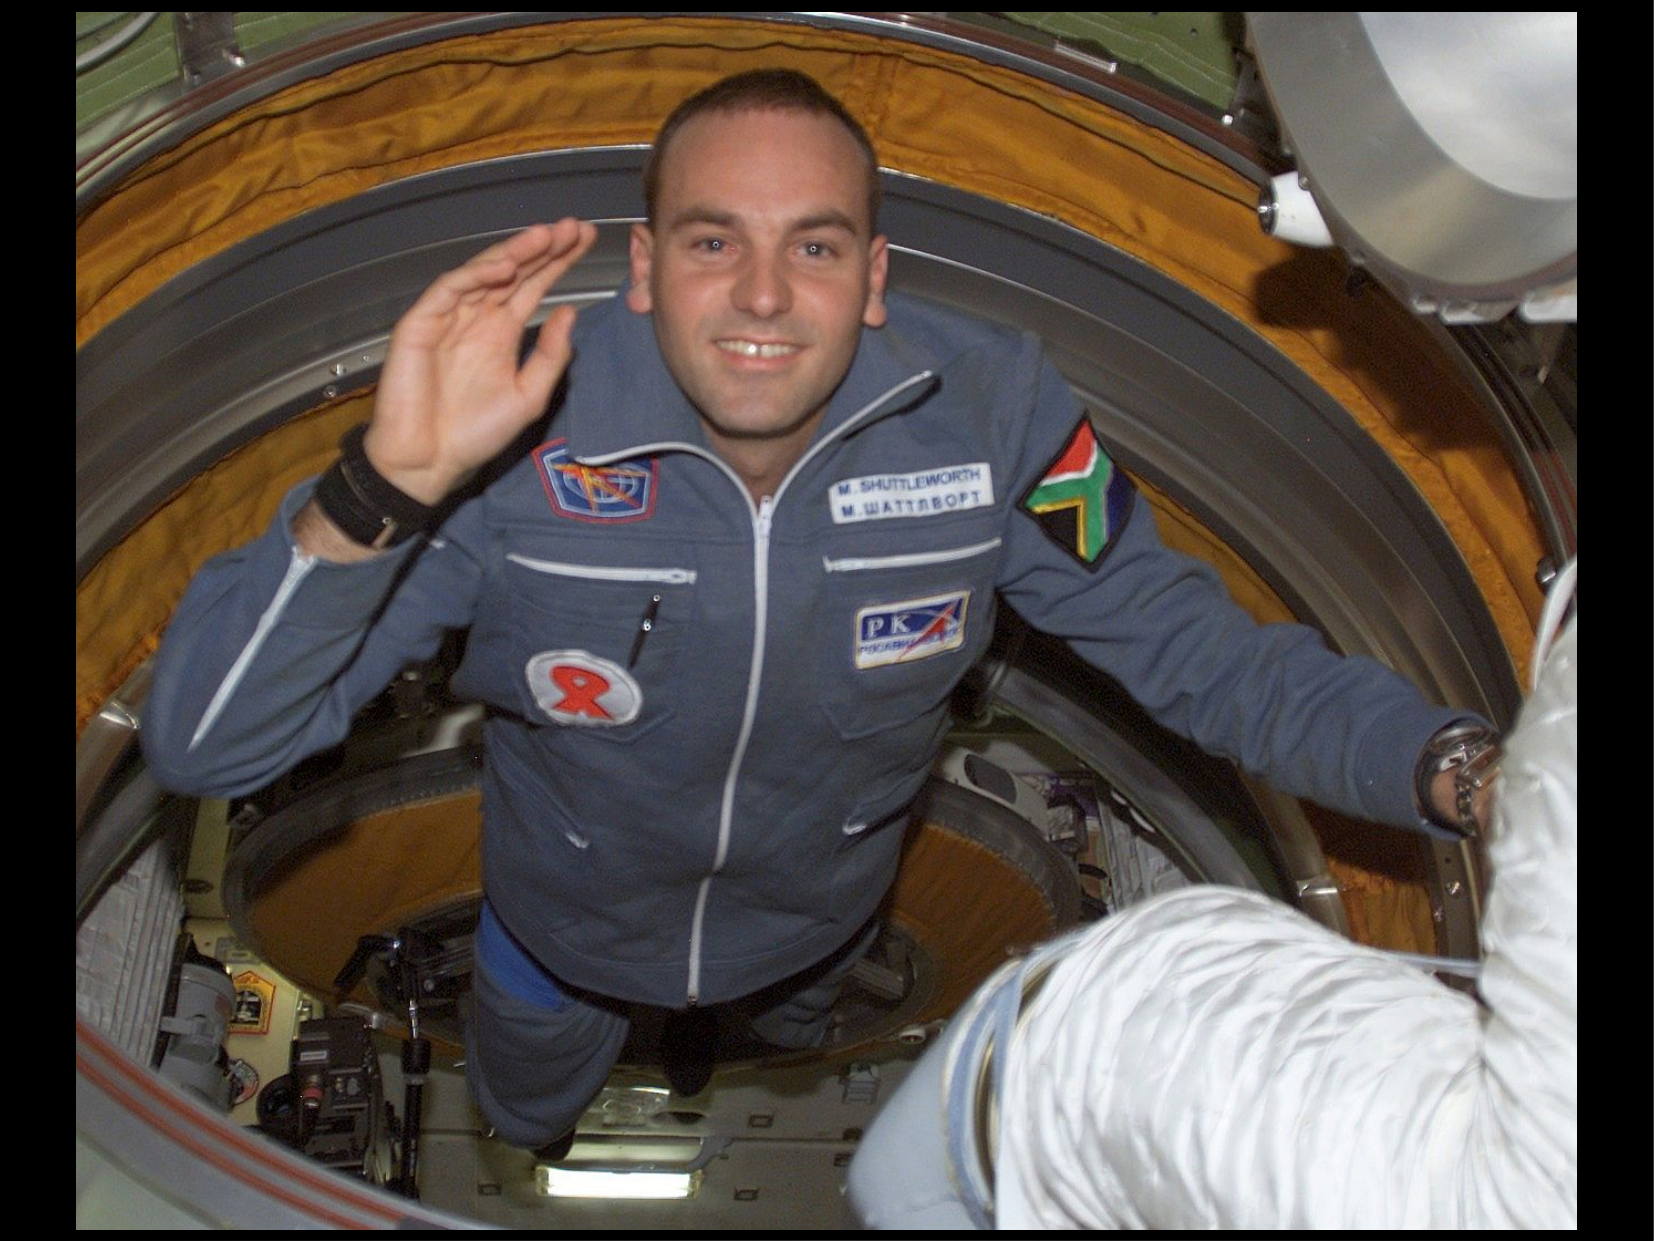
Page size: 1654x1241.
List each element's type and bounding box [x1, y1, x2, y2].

picture [76, 12, 1577, 1230]
text_box [0, 0, 1654, 1241]
